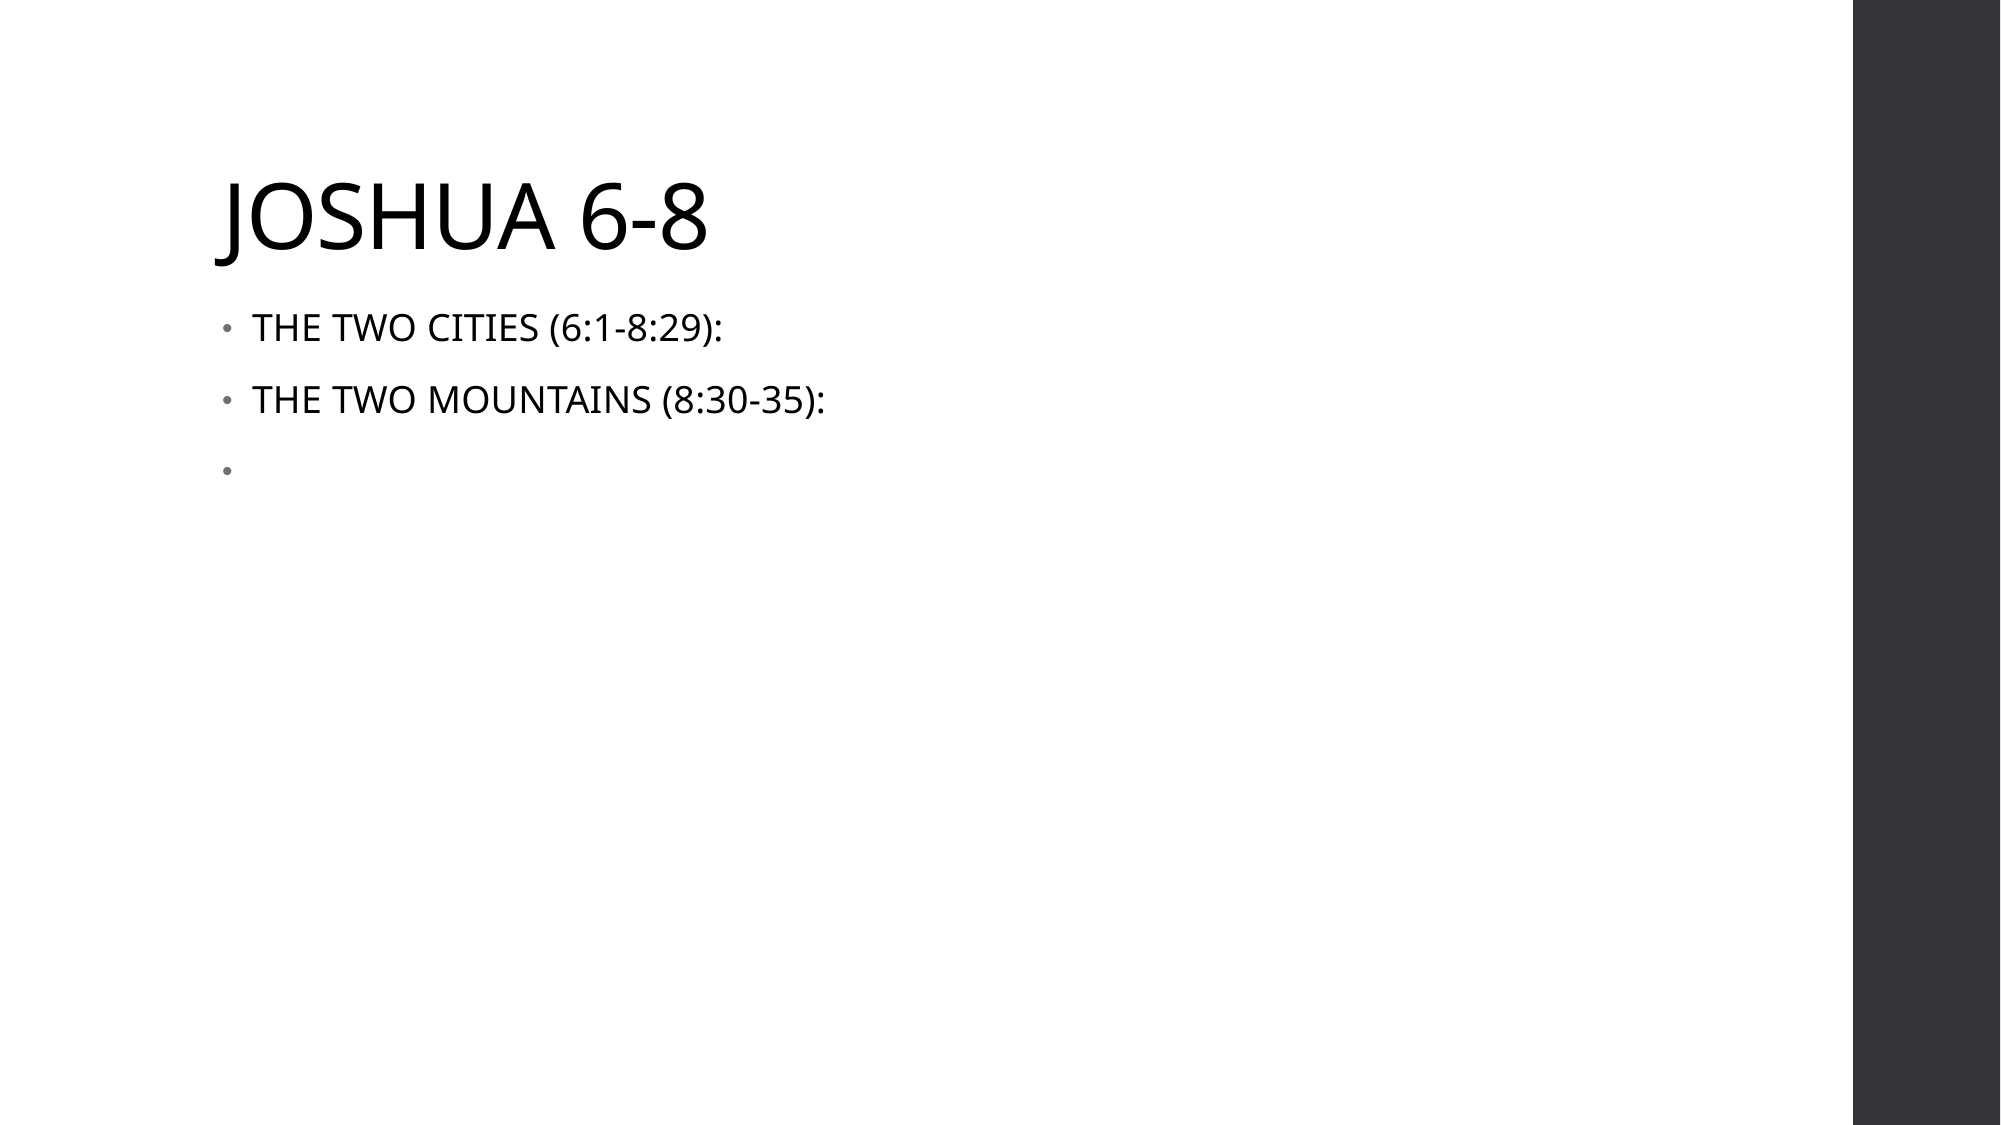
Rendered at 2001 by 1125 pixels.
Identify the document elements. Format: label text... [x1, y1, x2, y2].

title JOSHUA 6-8 [206, 60, 1797, 278]
list THE TWO CITIES (6:1-8:29): THE TWO MOUNTAINS (8:30-35): [206, 299, 1617, 1014]
